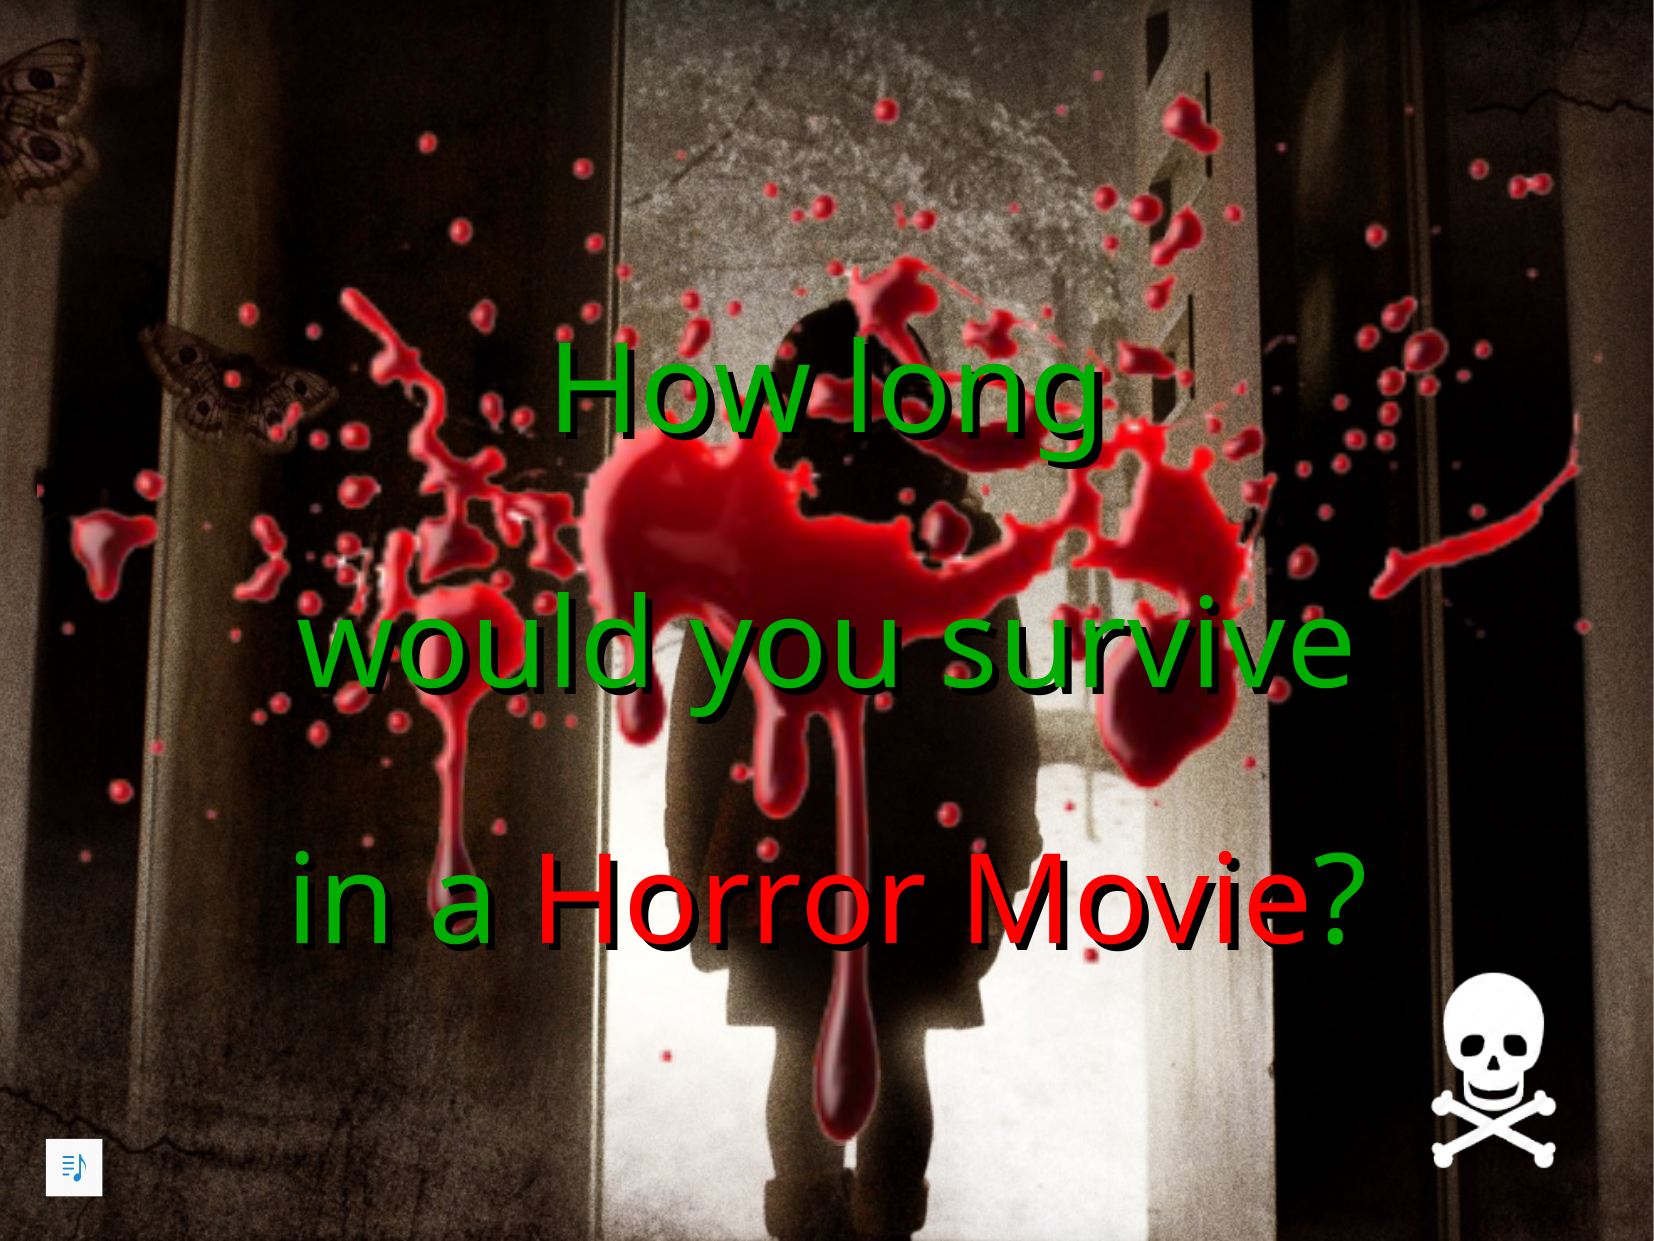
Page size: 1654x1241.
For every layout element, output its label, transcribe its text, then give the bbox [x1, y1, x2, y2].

text_box [44, 1146, 104, 1198]
picture [0, 0, 1654, 1241]
text_box How long would you survive in a Horror Movie? [23, 205, 1630, 805]
